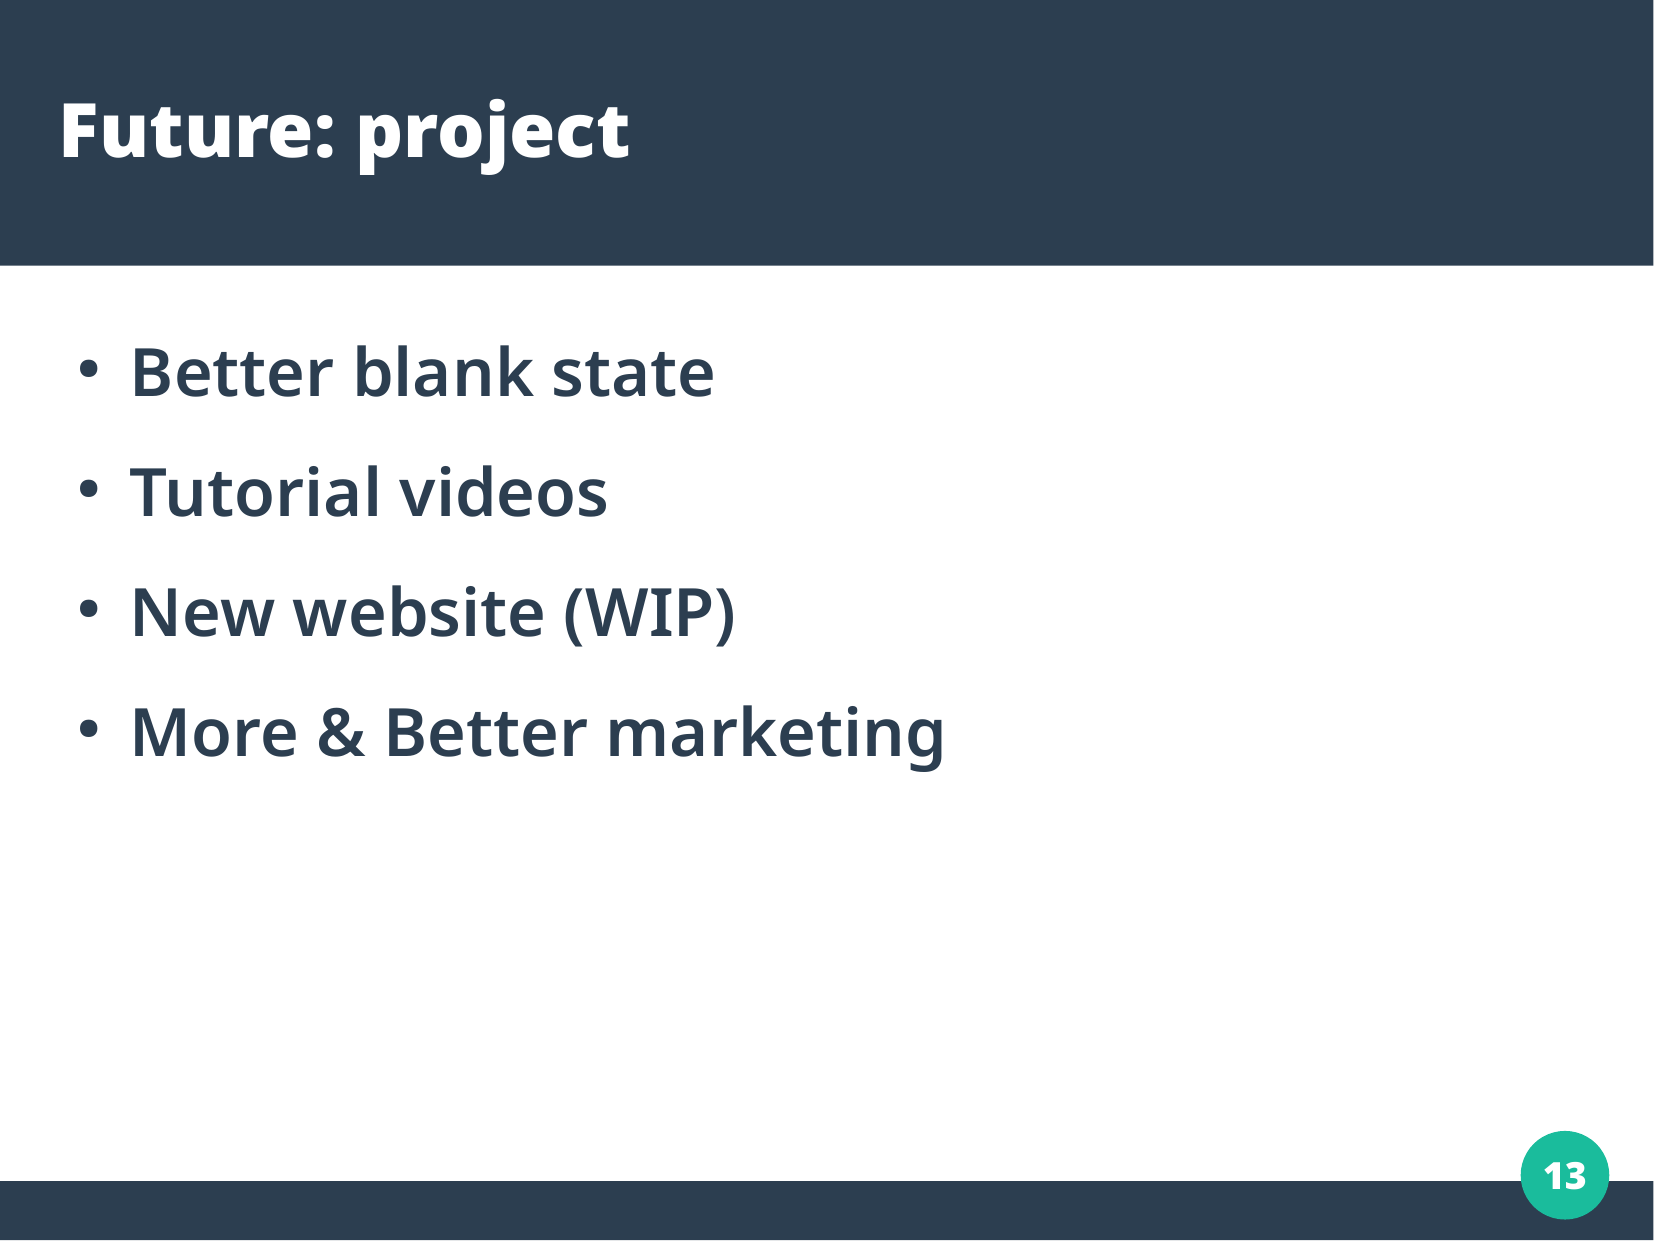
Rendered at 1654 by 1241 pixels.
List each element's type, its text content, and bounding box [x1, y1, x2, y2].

title Future: project [59, 49, 1595, 207]
list Better blank state Tutorial videos New website (WIP) More & Better marketing [59, 324, 1595, 1152]
